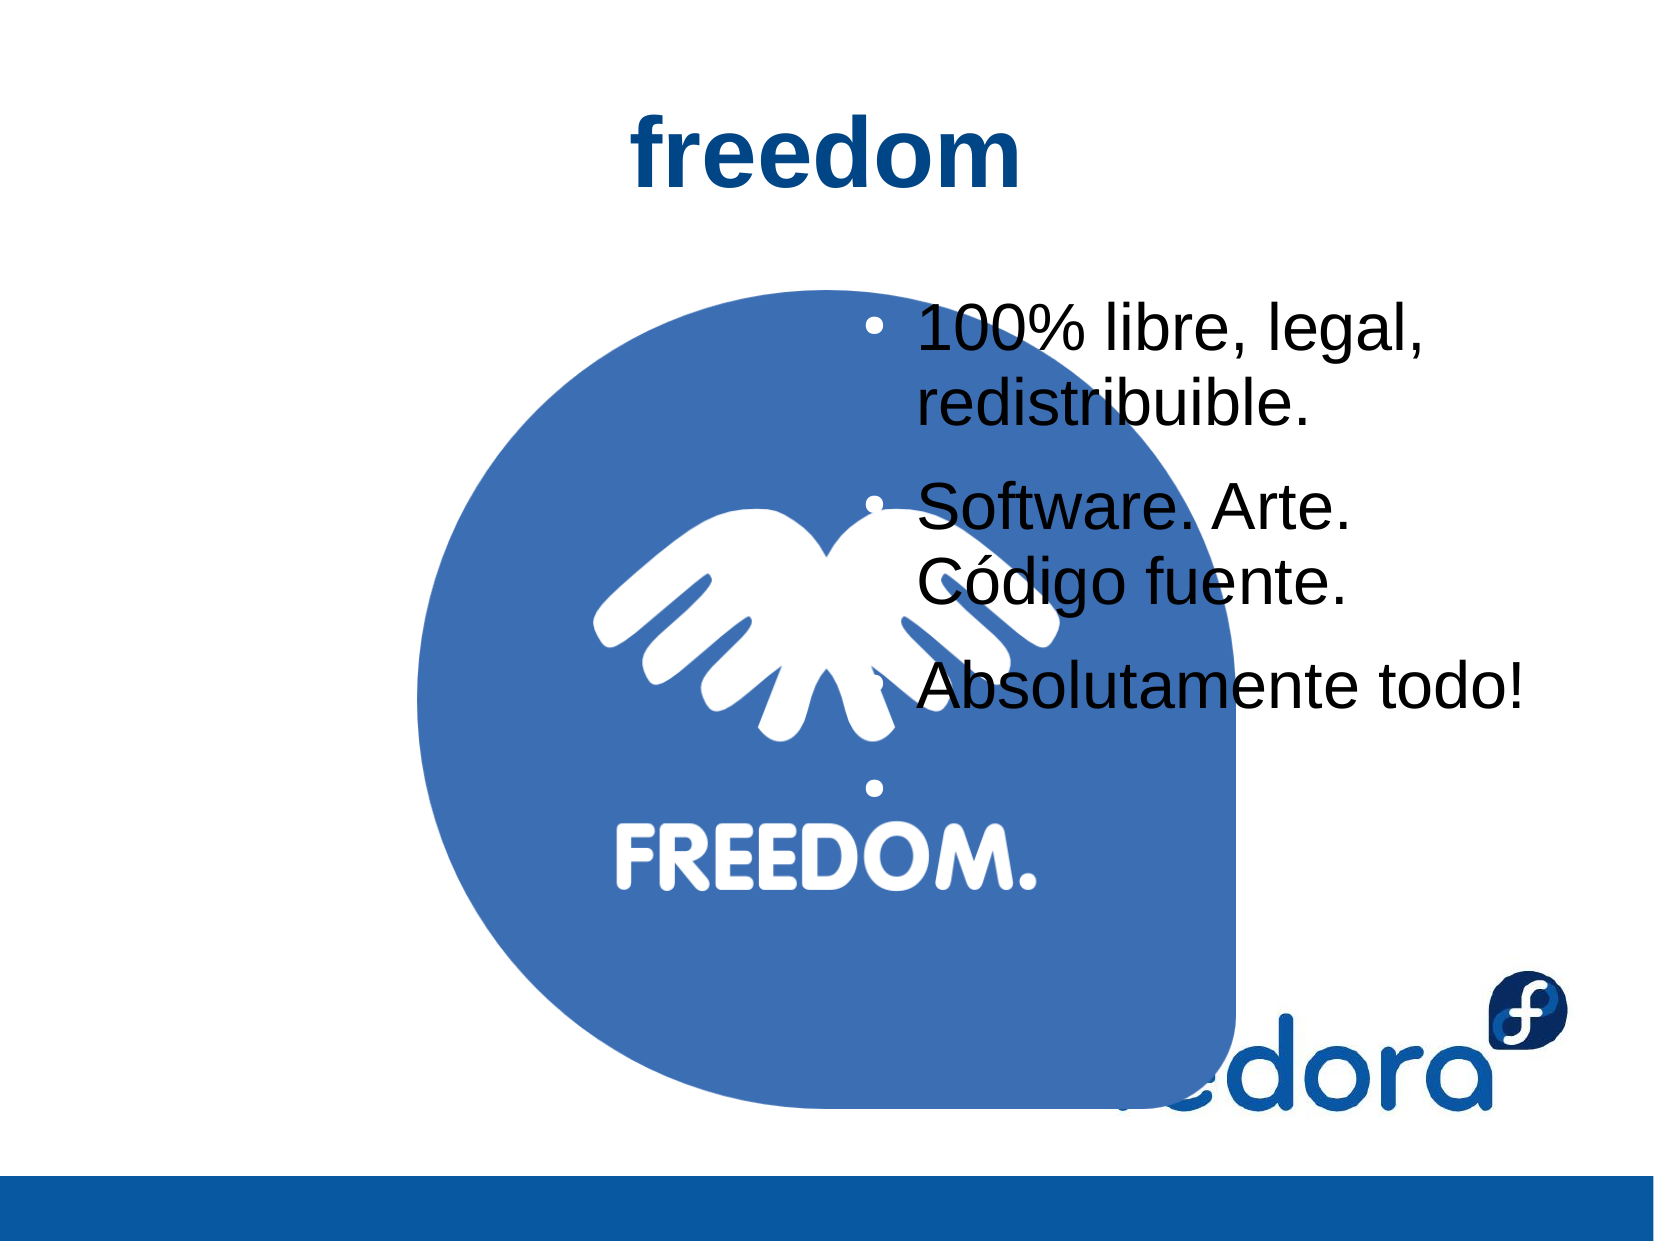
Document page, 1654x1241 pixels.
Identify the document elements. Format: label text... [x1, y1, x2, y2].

picture [0, 1176, 1654, 1241]
picture [82, 290, 1576, 1125]
list 100% libre, legal, redistribuible. Software. Arte. Código fuente. Absolutamente todo! [845, 290, 1572, 1094]
title freedom [82, 49, 1571, 257]
